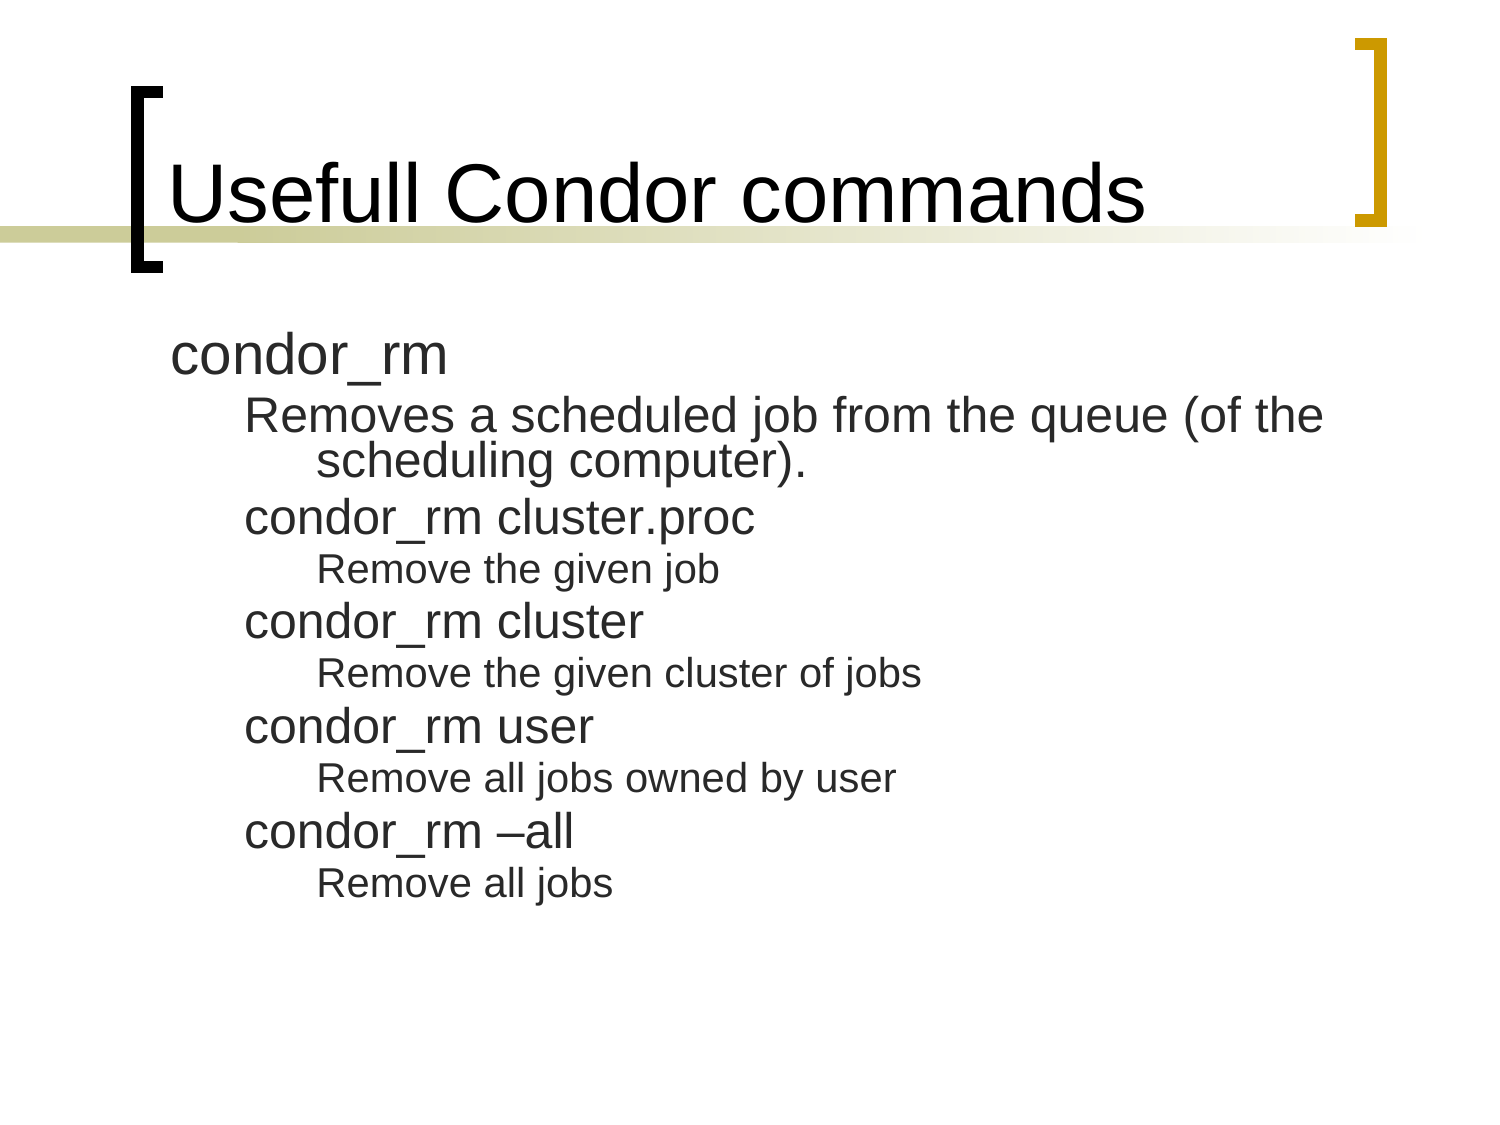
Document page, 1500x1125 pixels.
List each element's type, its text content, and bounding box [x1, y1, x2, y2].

list condor_rm Removes a scheduled job from the queue (of the scheduling computer). condor_rm cluster.proc Remove the given job condor_rm cluster Remove the given cluster of jobs condor_rm user Remove all jobs owned by user condor_rm –all Remove all jobs [155, 324, 1413, 1001]
title Usefull Condor commands [152, 15, 1328, 248]
